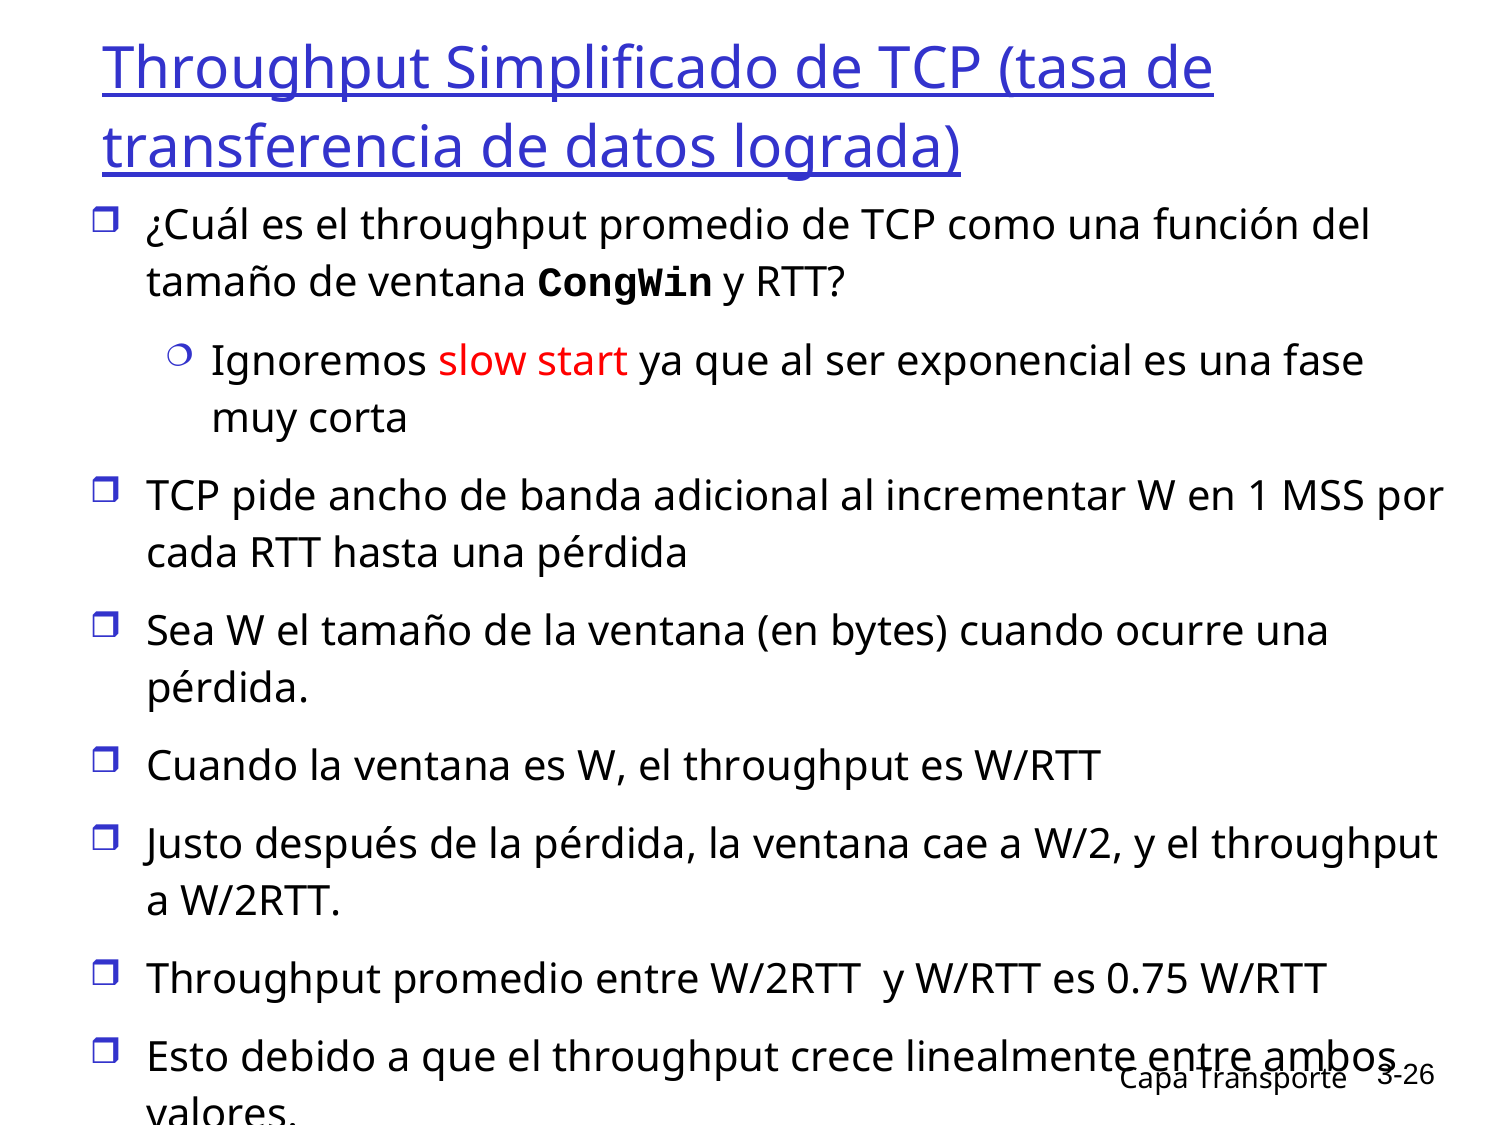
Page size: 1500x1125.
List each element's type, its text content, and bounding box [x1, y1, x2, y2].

list ¿Cuál es el throughput promedio de TCP como una función del tamaño de ventana CongWin y RTT? Ignoremos slow start ya que al ser exponencial es una fase muy corta TCP pide ancho de banda adicional al incrementar W en 1 MSS por cada RTT hasta una pérdida Sea W el tamaño de la ventana (en bytes) cuando ocurre una pérdida. Cuando la ventana es W, el throughput es W/RTT Justo después de la pérdida, la ventana cae a W/2, y el throughput a W/2RTT. Throughput promedio entre W/2RTT y W/RTT es 0.75 W/RTT Esto debido a que el throughput crece linealmente entre ambos valores. [75, 187, 1463, 1032]
title Throughput Simplificado de TCP (tasa de transferencia de datos lograda) [87, 15, 1463, 187]
